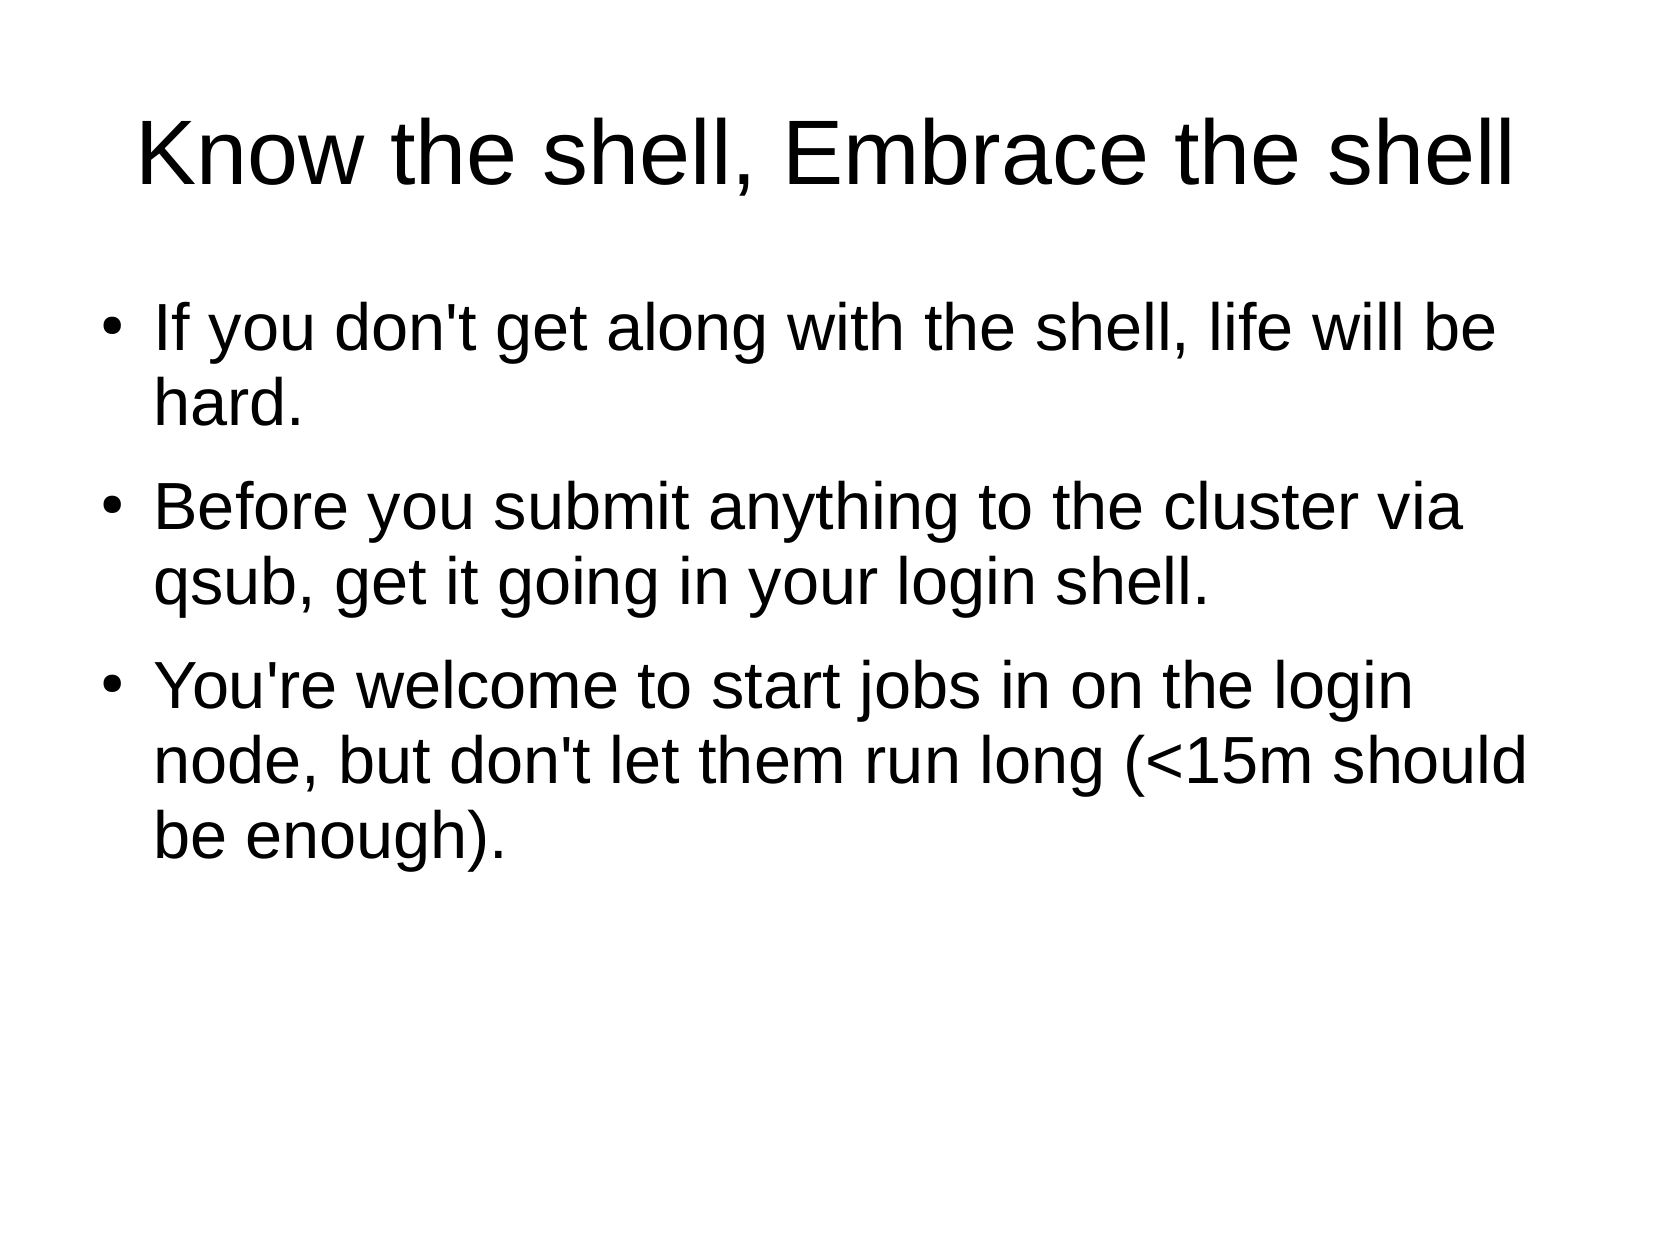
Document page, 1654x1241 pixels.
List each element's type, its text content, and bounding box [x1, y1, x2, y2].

list If you don't get along with the shell, life will be hard. Before you submit anything to the cluster via qsub, get it going in your login shell. You're welcome to start jobs in on the login node, but don't let them run long (<15m should be enough). [82, 290, 1538, 1010]
title Know the shell, Embrace the shell [82, 49, 1571, 257]
